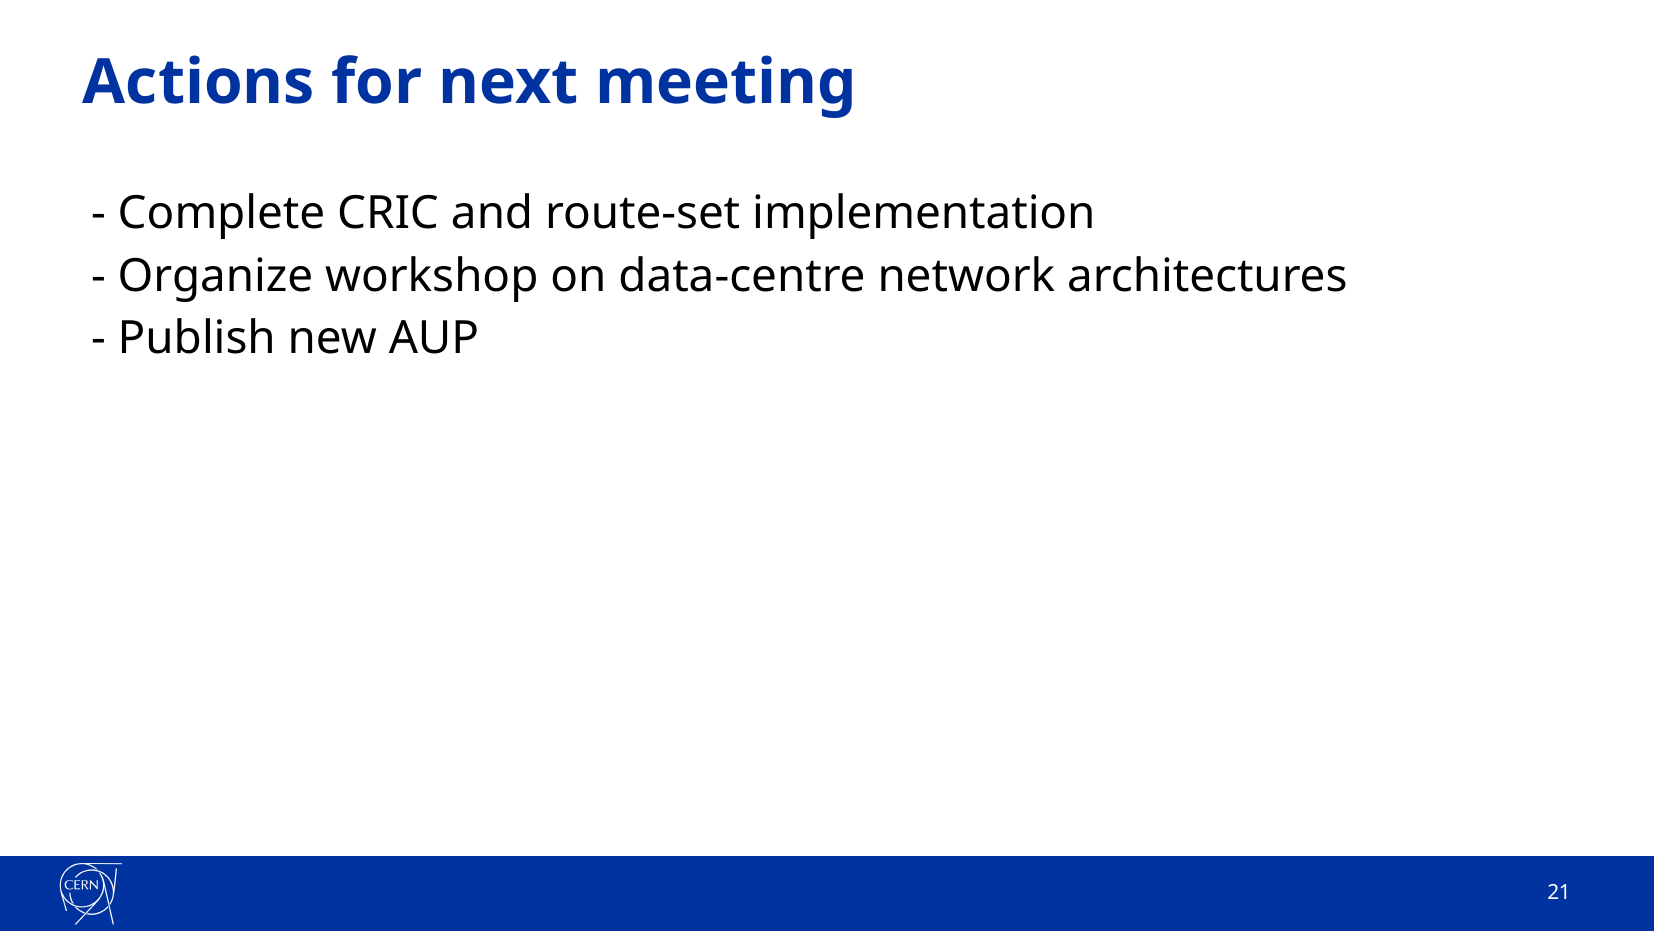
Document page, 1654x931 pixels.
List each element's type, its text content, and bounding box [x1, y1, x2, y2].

title Actions for next meeting [82, 37, 1571, 142]
text_box - Complete CRIC and route-set implementation - Organize workshop on data-centre network architectures - Publish new AUP [76, 172, 1601, 792]
picture [56, 859, 127, 928]
